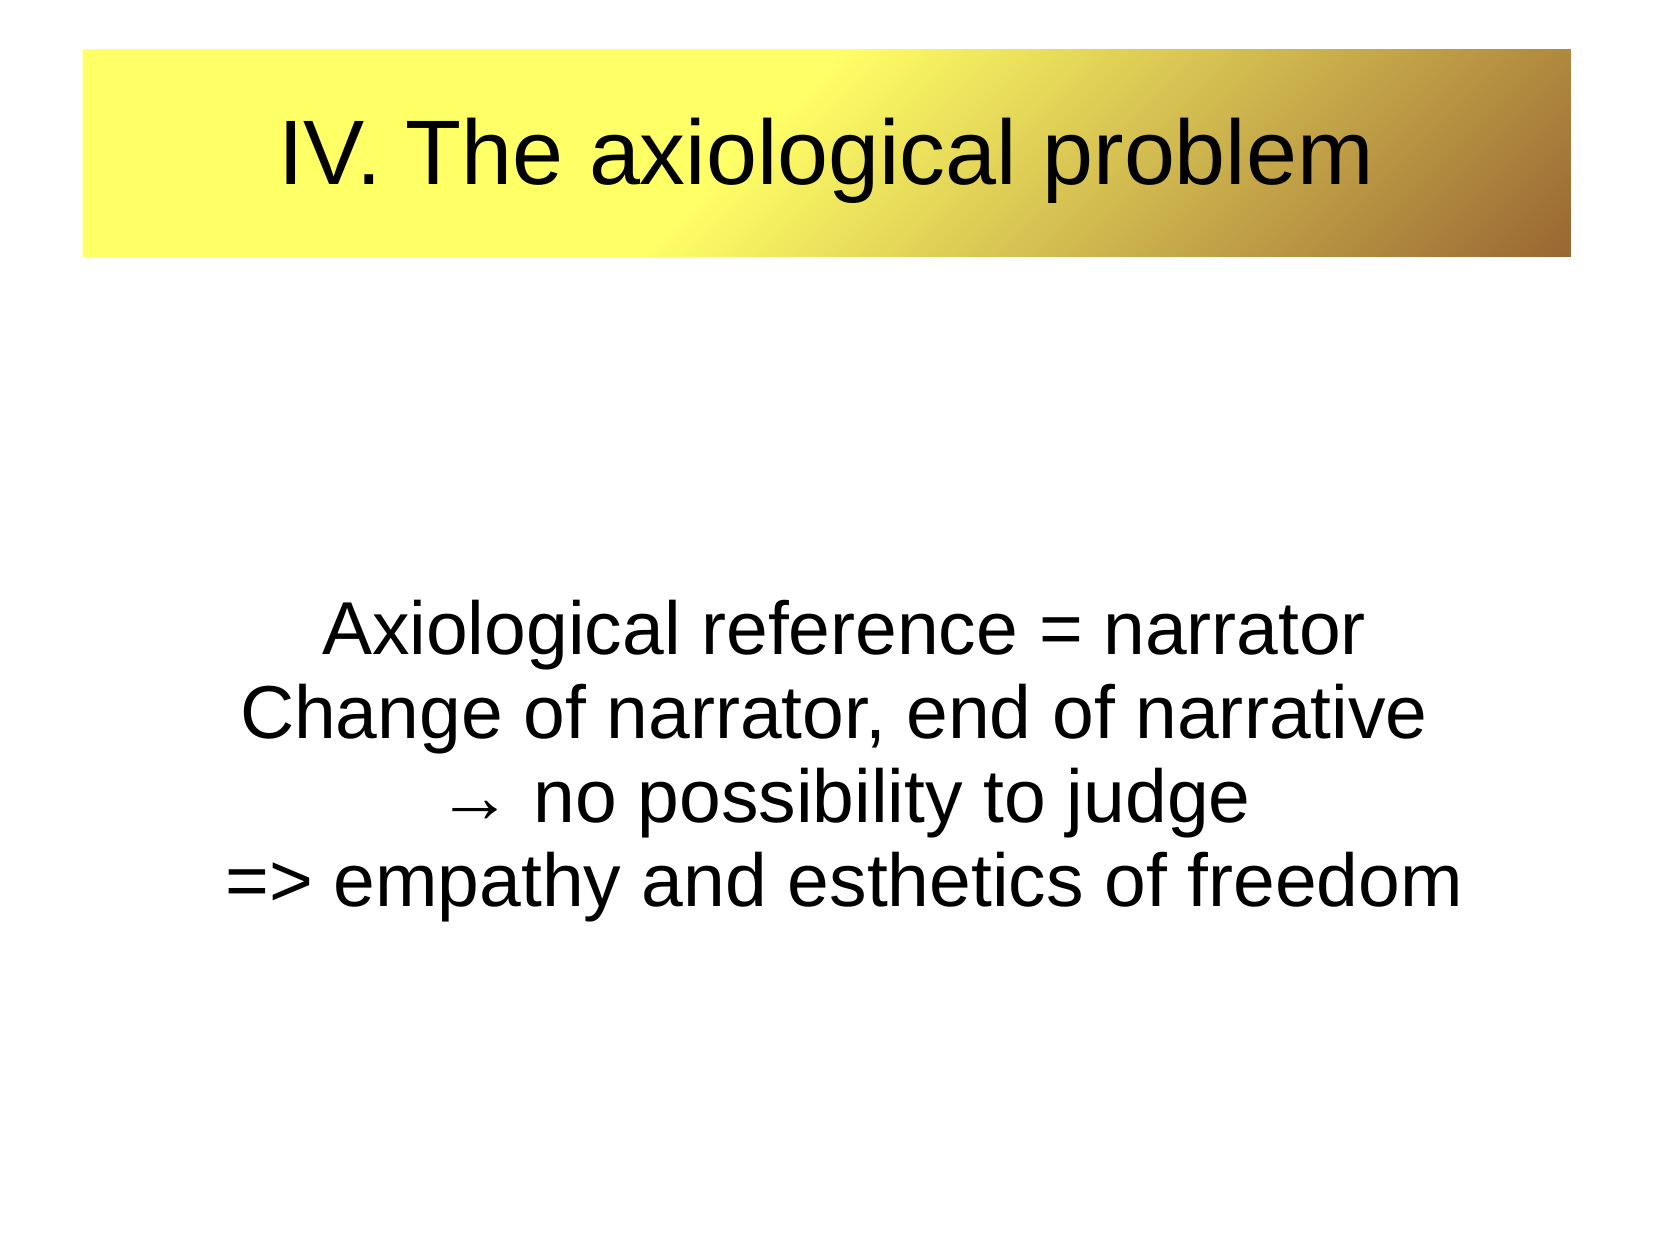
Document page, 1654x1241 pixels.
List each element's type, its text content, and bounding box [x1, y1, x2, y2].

text_box Axiological reference = narrator Change of narrator, end of narrative → no possibility to judge => empathy and esthetics of freedom [106, 578, 1583, 1004]
title IV. The axiological problem [82, 49, 1571, 257]
